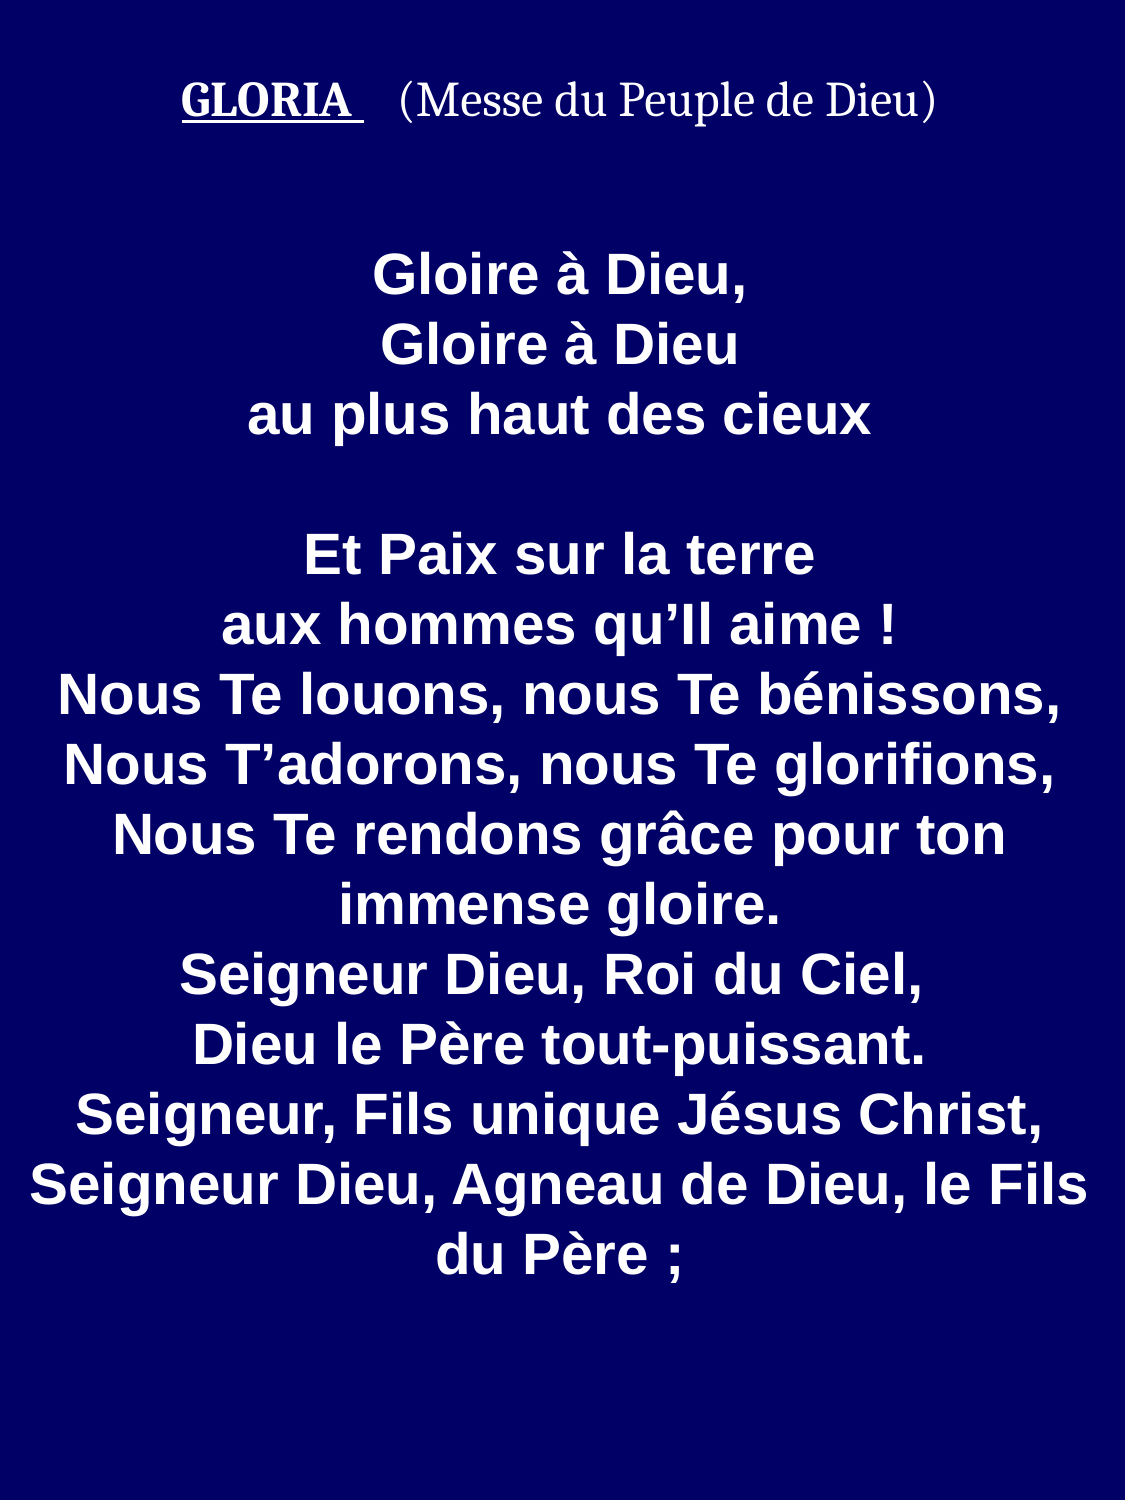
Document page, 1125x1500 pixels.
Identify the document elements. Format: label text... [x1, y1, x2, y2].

text_box GLORIA (Messe du Peuple de Dieu) Gloire à Dieu, Gloire à Dieu au plus haut des cieux Et Paix sur la terre aux hommes qu’Il aime ! Nous Te louons, nous Te bénissons, Nous T’adorons, nous Te glorifions, Nous Te rendons grâce pour ton immense gloire. Seigneur Dieu, Roi du Ciel, Dieu le Père tout-puissant. Seigneur, Fils unique Jésus Christ, Seigneur Dieu, Agneau de Dieu, le Fils du Père ; [0, 59, 1125, 1483]
